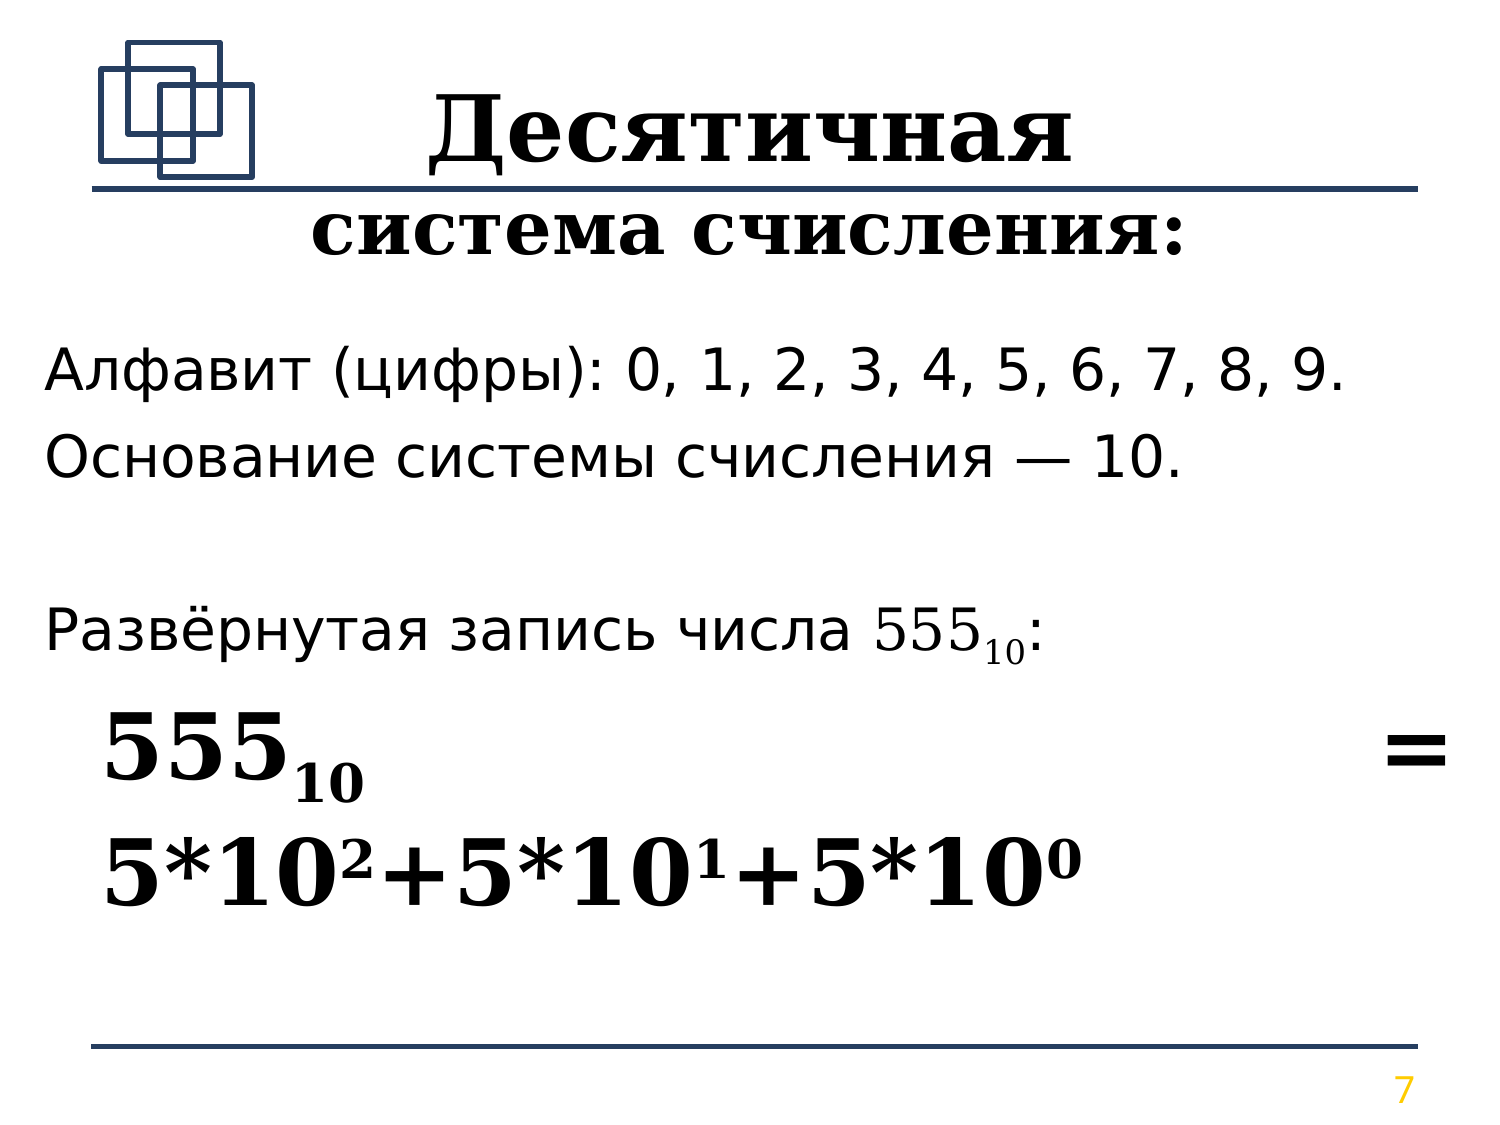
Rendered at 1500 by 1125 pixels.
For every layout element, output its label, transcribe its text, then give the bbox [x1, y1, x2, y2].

text_box Алфавит (цифры): 0, 1, 2, 3, 4, 5, 6, 7, 8, 9. Основание системы счисления — 10. Развёрнутая запись числа 55510: 55510 = 5*102+5*101+5*100 [29, 324, 1471, 1000]
title Десятичная система счисления: [112, 49, 1388, 290]
